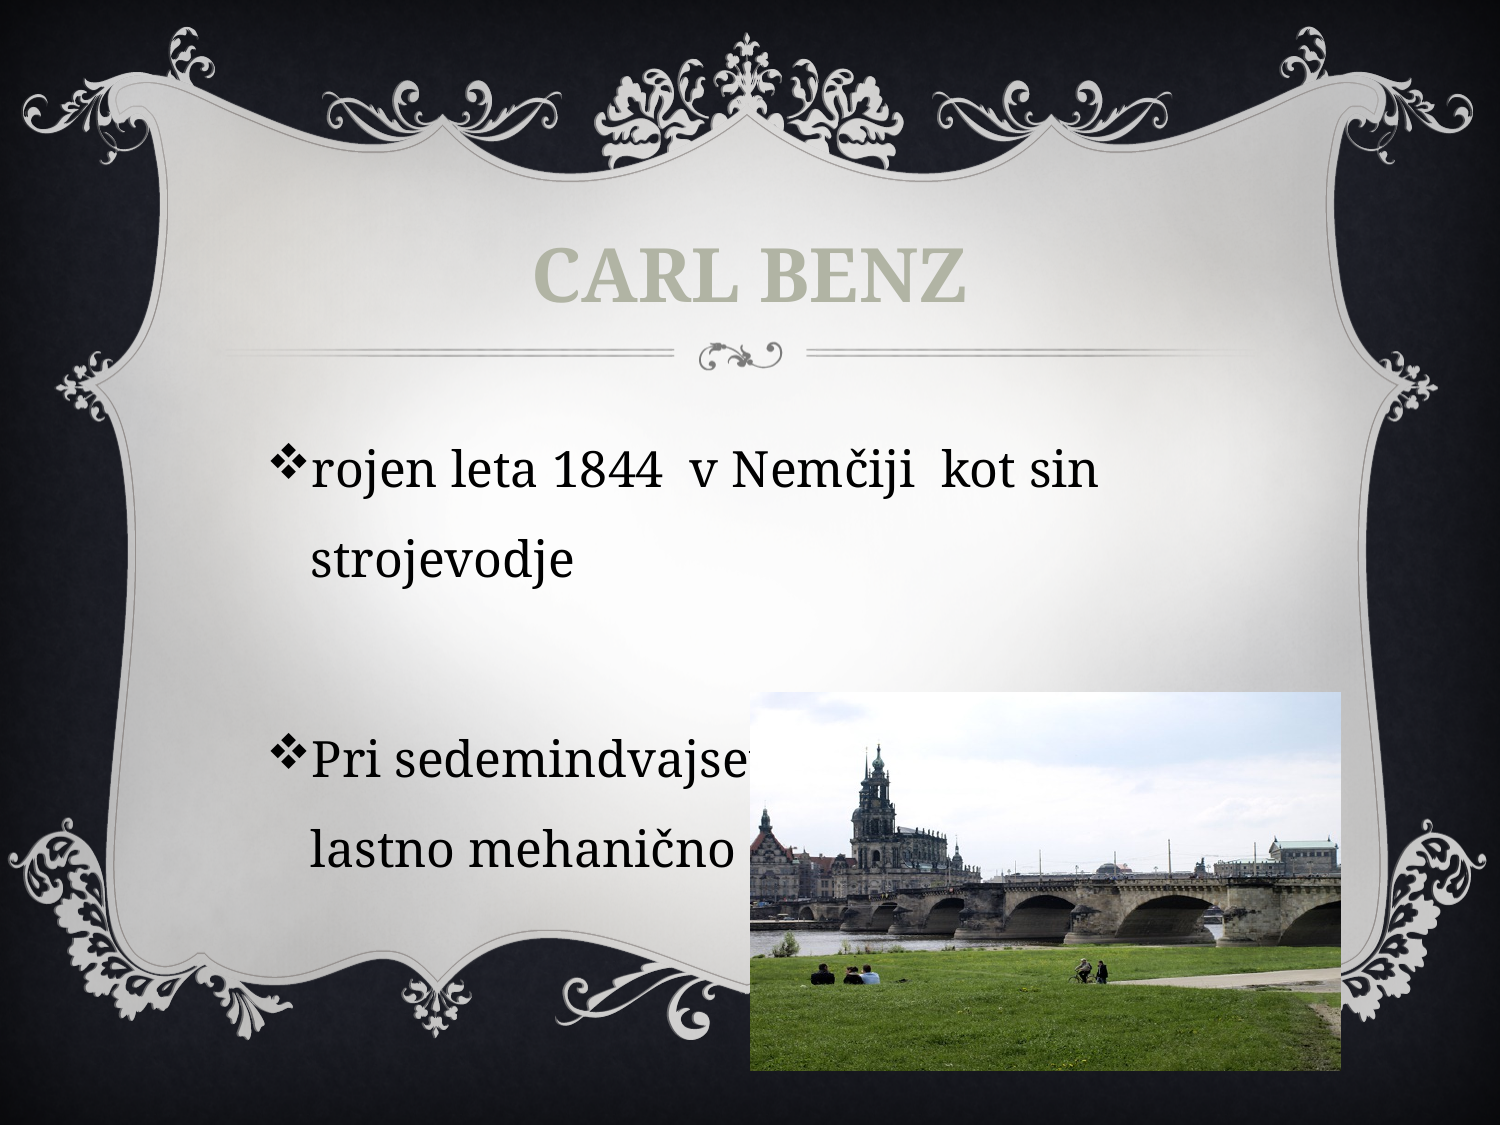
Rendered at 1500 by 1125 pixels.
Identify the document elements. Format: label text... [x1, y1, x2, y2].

title Carl benz [225, 212, 1275, 325]
list rojen leta 1844 v Nemčiji kot sin strojevodje Pri sedemindvajsetih letih ustanovil lastno mehanično delavnico [225, 399, 1275, 900]
picture [0, 0, 1500, 1125]
